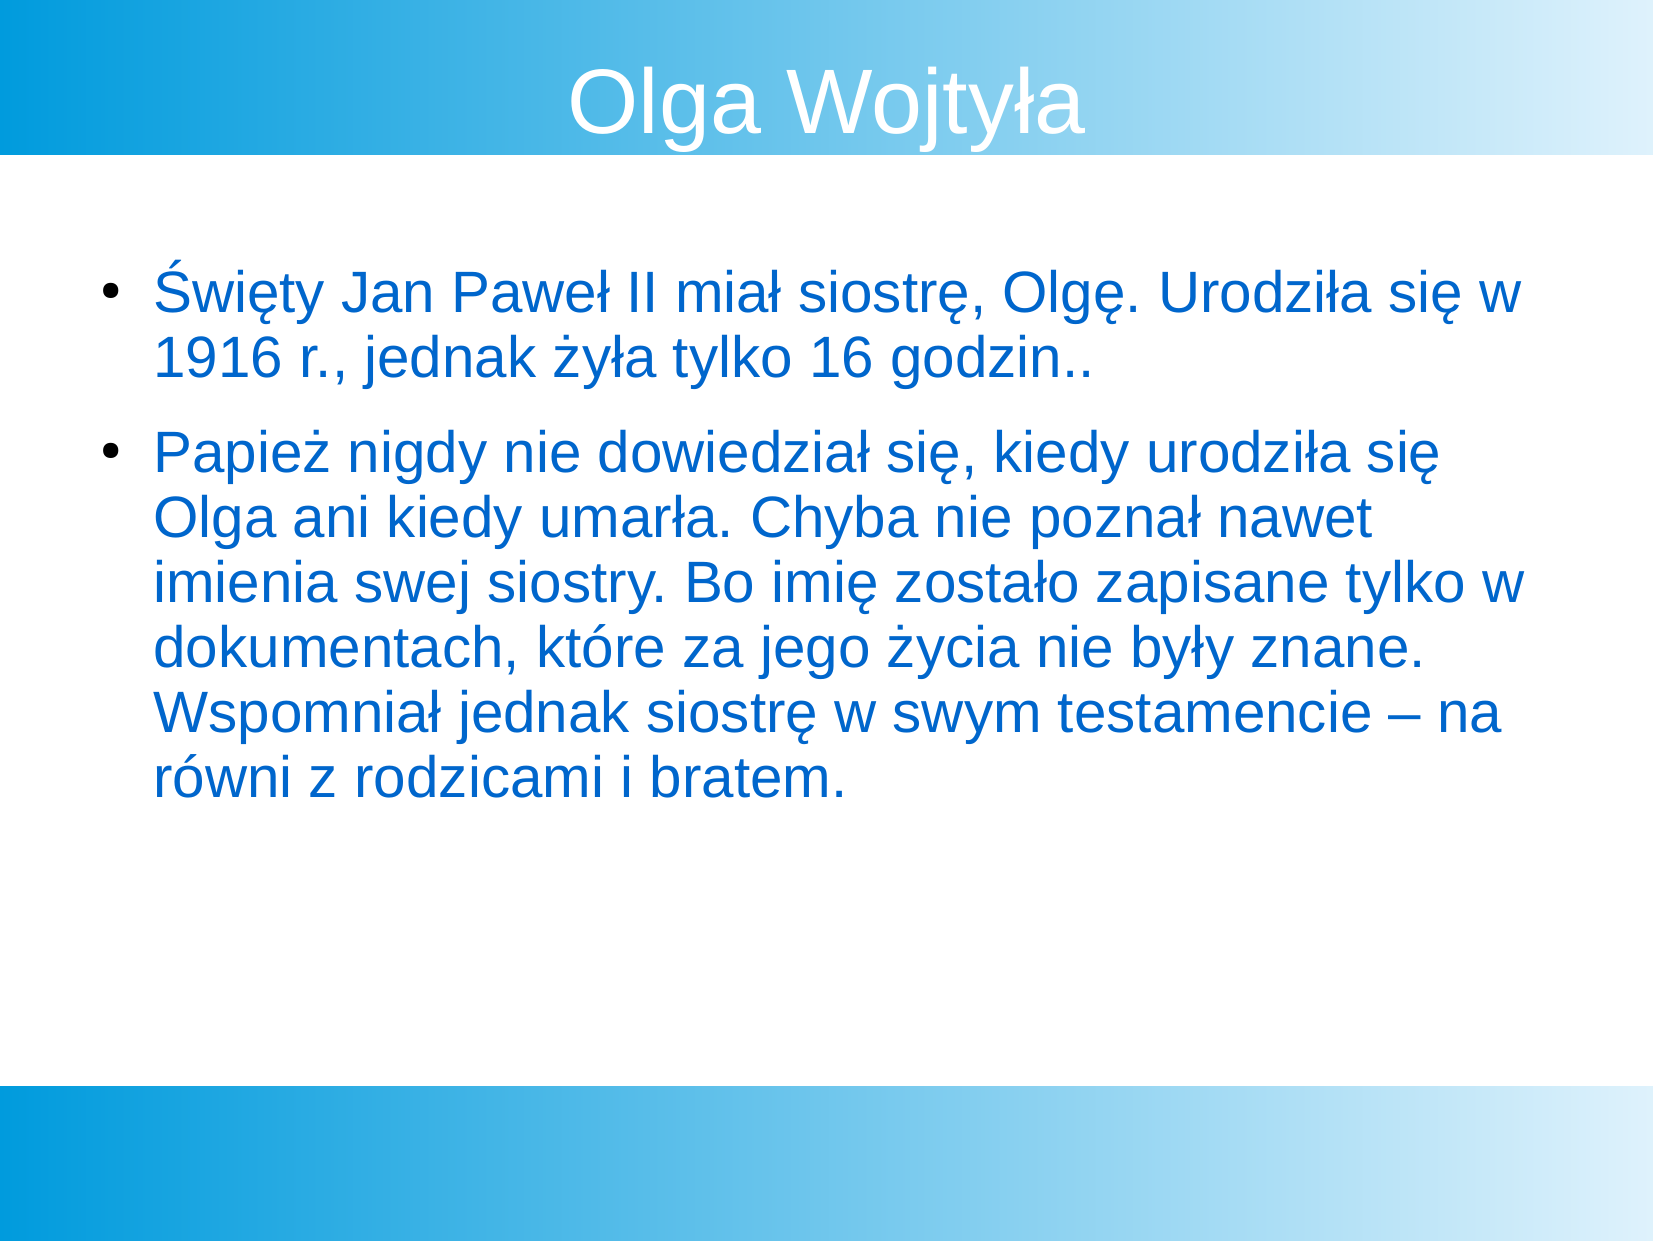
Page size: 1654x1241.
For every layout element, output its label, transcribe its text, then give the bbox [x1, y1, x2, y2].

list Święty Jan Paweł II miał siostrę, Olgę. Urodziła się w 1916 r., jednak żyła tylko 16 godzin.. Papież nigdy nie dowiedział się, kiedy urodziła się Olga ani kiedy umarła. Chyba nie poznał nawet imienia swej siostry. Bo imię zostało zapisane tylko w dokumentach, które za jego życia nie były znane. Wspomniał jednak siostrę w swym testamencie – na równi z rodzicami i bratem. [82, 259, 1571, 980]
title Olga Wojtyła [82, 49, 1571, 155]
title [59, 72, 1548, 178]
